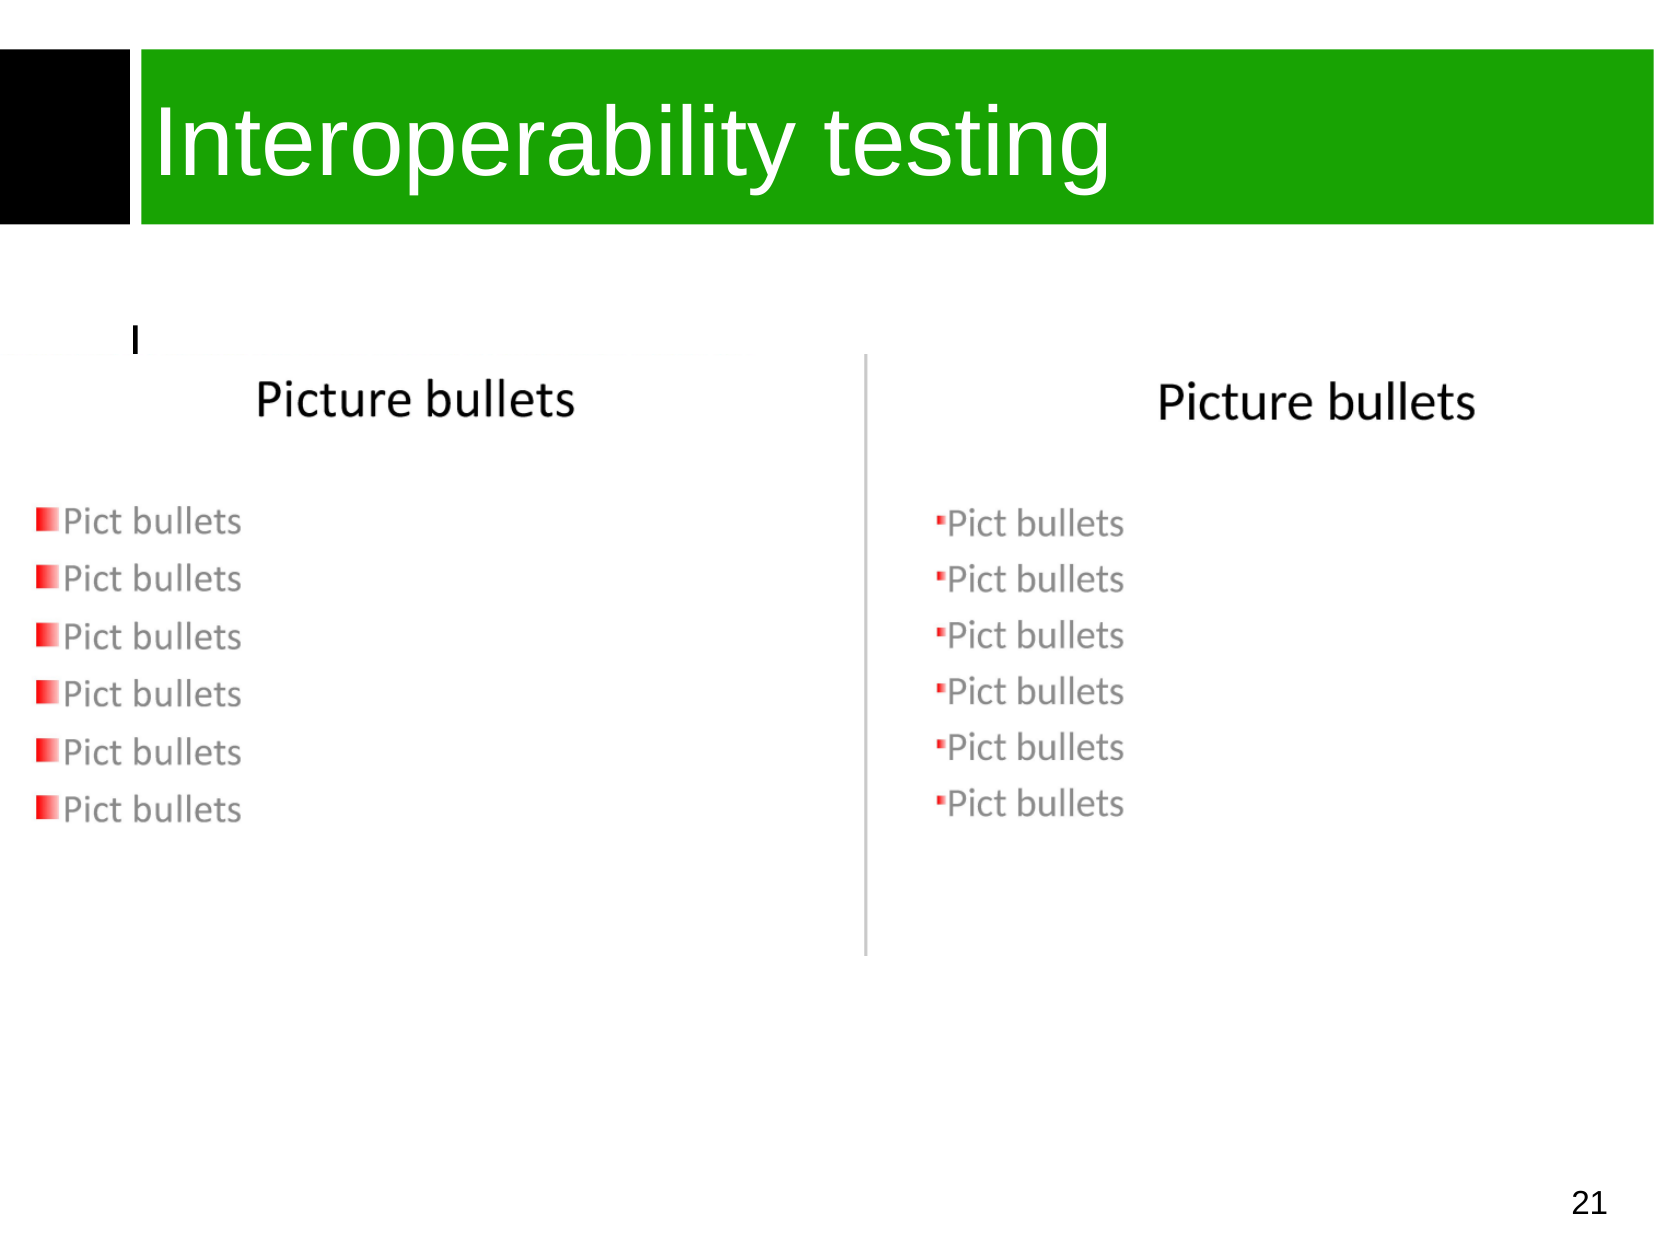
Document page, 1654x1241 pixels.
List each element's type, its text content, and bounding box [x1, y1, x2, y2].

title Interoperability testing [152, 72, 1654, 211]
picture [0, 354, 1654, 956]
